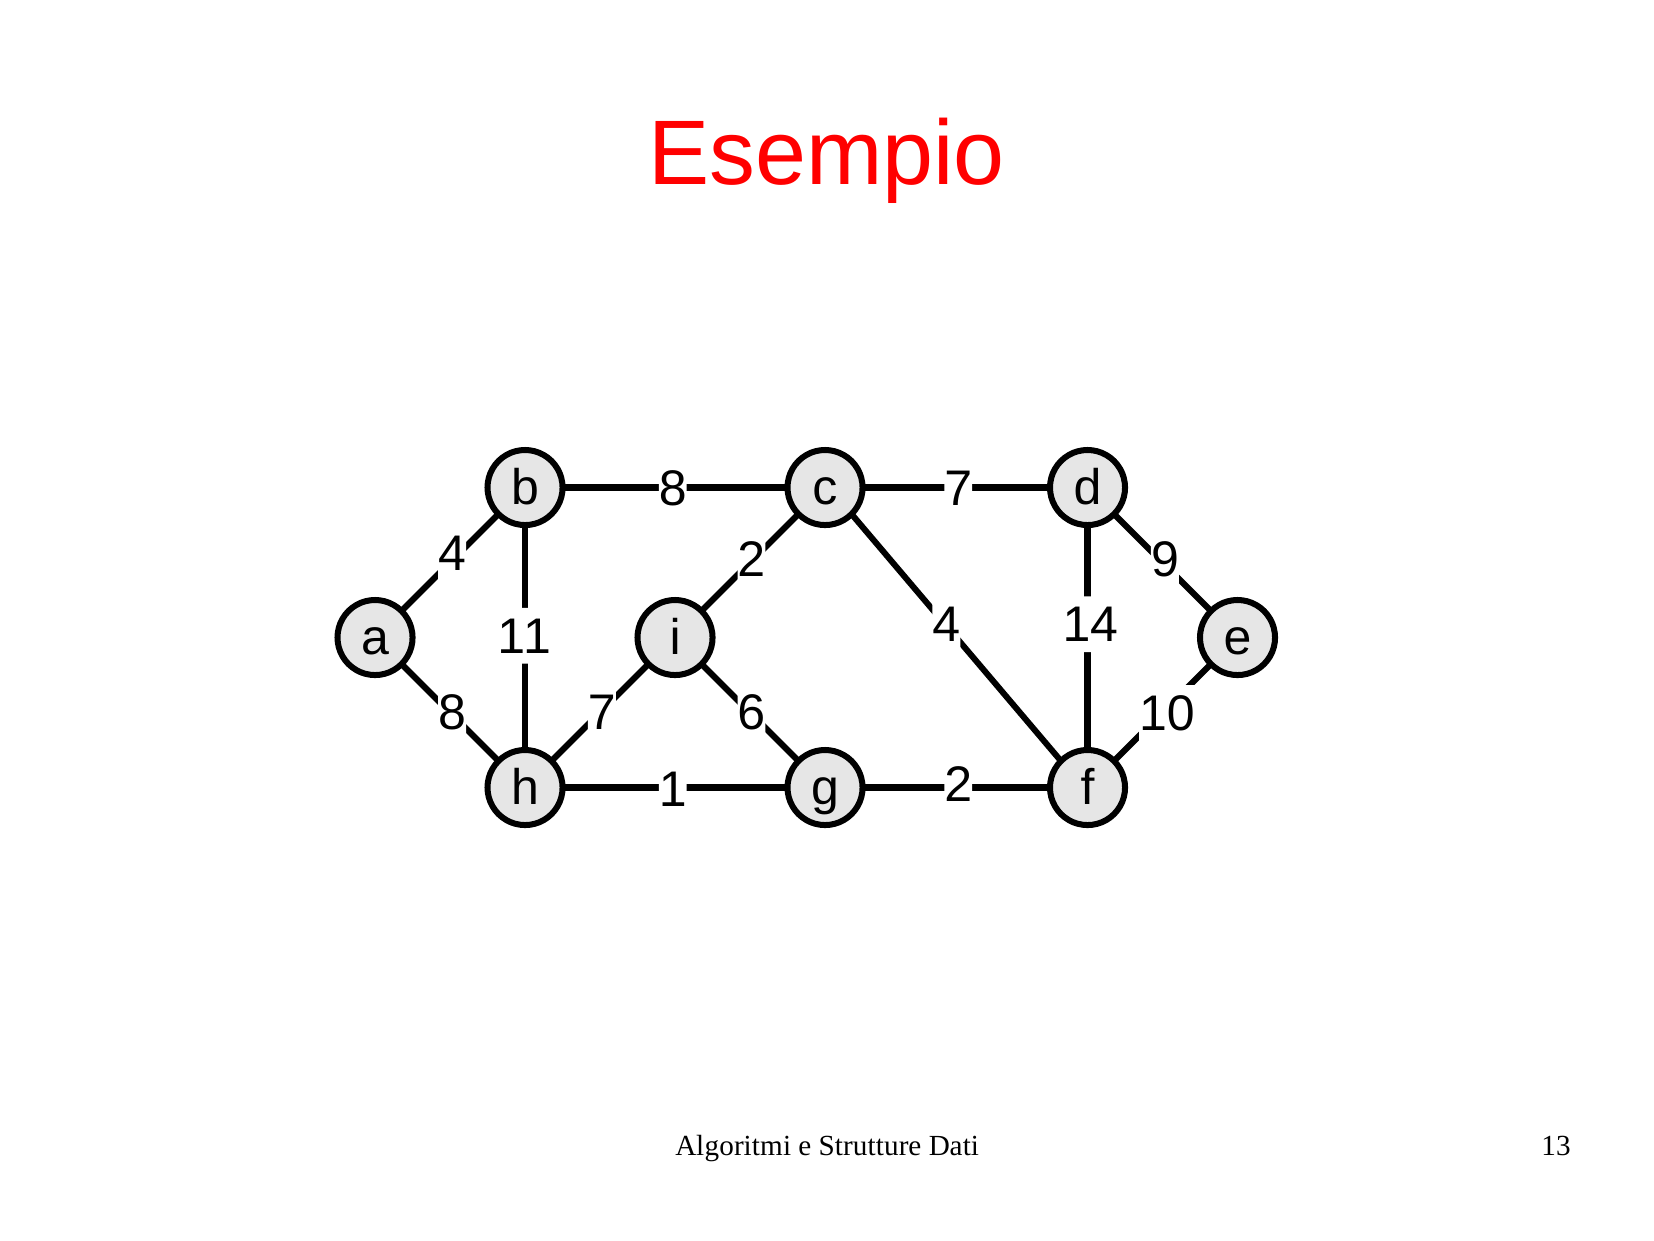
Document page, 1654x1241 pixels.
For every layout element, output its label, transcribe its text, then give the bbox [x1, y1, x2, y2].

text_box f [1050, 750, 1126, 826]
text_box 4 [932, 596, 961, 653]
text_box 9 [1150, 531, 1179, 588]
text_box a [337, 600, 413, 676]
text_box 1 [658, 761, 687, 818]
text_box 7 [587, 684, 616, 741]
text_box g [787, 750, 863, 826]
text_box c [787, 450, 863, 526]
text_box 14 [1062, 596, 1119, 653]
text_box d [1050, 450, 1126, 525]
text_box 7 [944, 460, 973, 517]
text_box 10 [1139, 685, 1195, 741]
text_box i [637, 600, 713, 676]
title Esempio [82, 49, 1571, 257]
text_box 6 [737, 684, 766, 741]
text_box 8 [658, 460, 687, 516]
text_box 11 [497, 607, 557, 664]
text_box h [487, 750, 563, 826]
text_box 4 [438, 525, 467, 581]
text_box b [487, 450, 563, 525]
text_box e [1200, 600, 1276, 676]
text_box 8 [438, 684, 467, 741]
text_box 2 [737, 531, 766, 588]
text_box 2 [944, 756, 973, 812]
